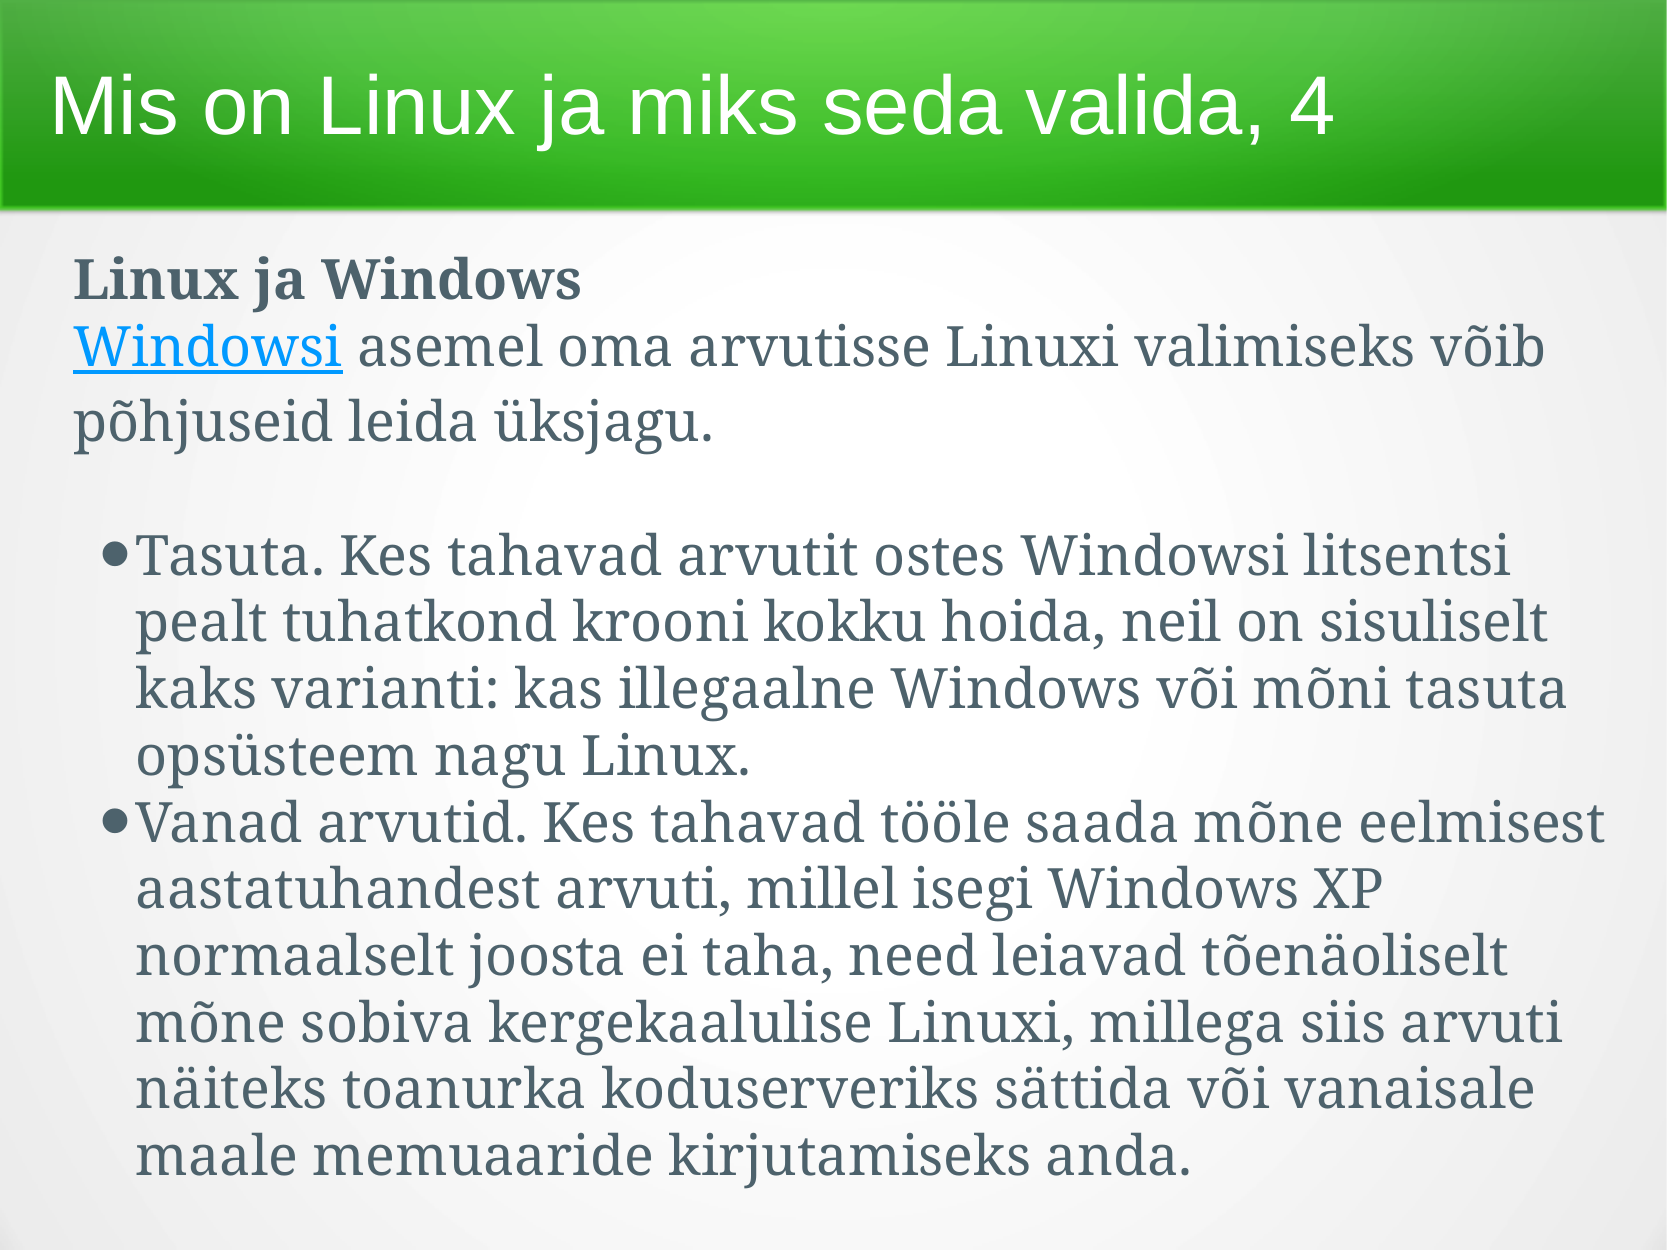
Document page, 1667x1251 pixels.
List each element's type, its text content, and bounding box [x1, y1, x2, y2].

list Linux ja Windows Windowsi asemel oma arvutisse Linuxi valimiseks võib põhjuseid leida üksjagu. Tasuta. Kes tahavad arvutit ostes Windowsi litsentsi pealt tuhatkond krooni kokku hoida, neil on sisuliselt kaks varianti: kas illegaalne Windows või mõni tasuta opsüsteem nagu Linux. Vanad arvutid. Kes tahavad tööle saada mõne eelmisest aastatuhandest arvuti, millel isegi Windows XP normaalselt joosta ei taha, need leiavad tõenäoliselt mõne sobiva kergekaalulise Linuxi, millega siis arvuti näiteks toanurka koduserveriks sättida või vanaisale maale memuaaride kirjutamiseks anda. [67, 237, 1650, 1205]
title Mis on Linux ja miks seda valida, 4 [49, 59, 1633, 153]
picture [0, 0, 1667, 1250]
